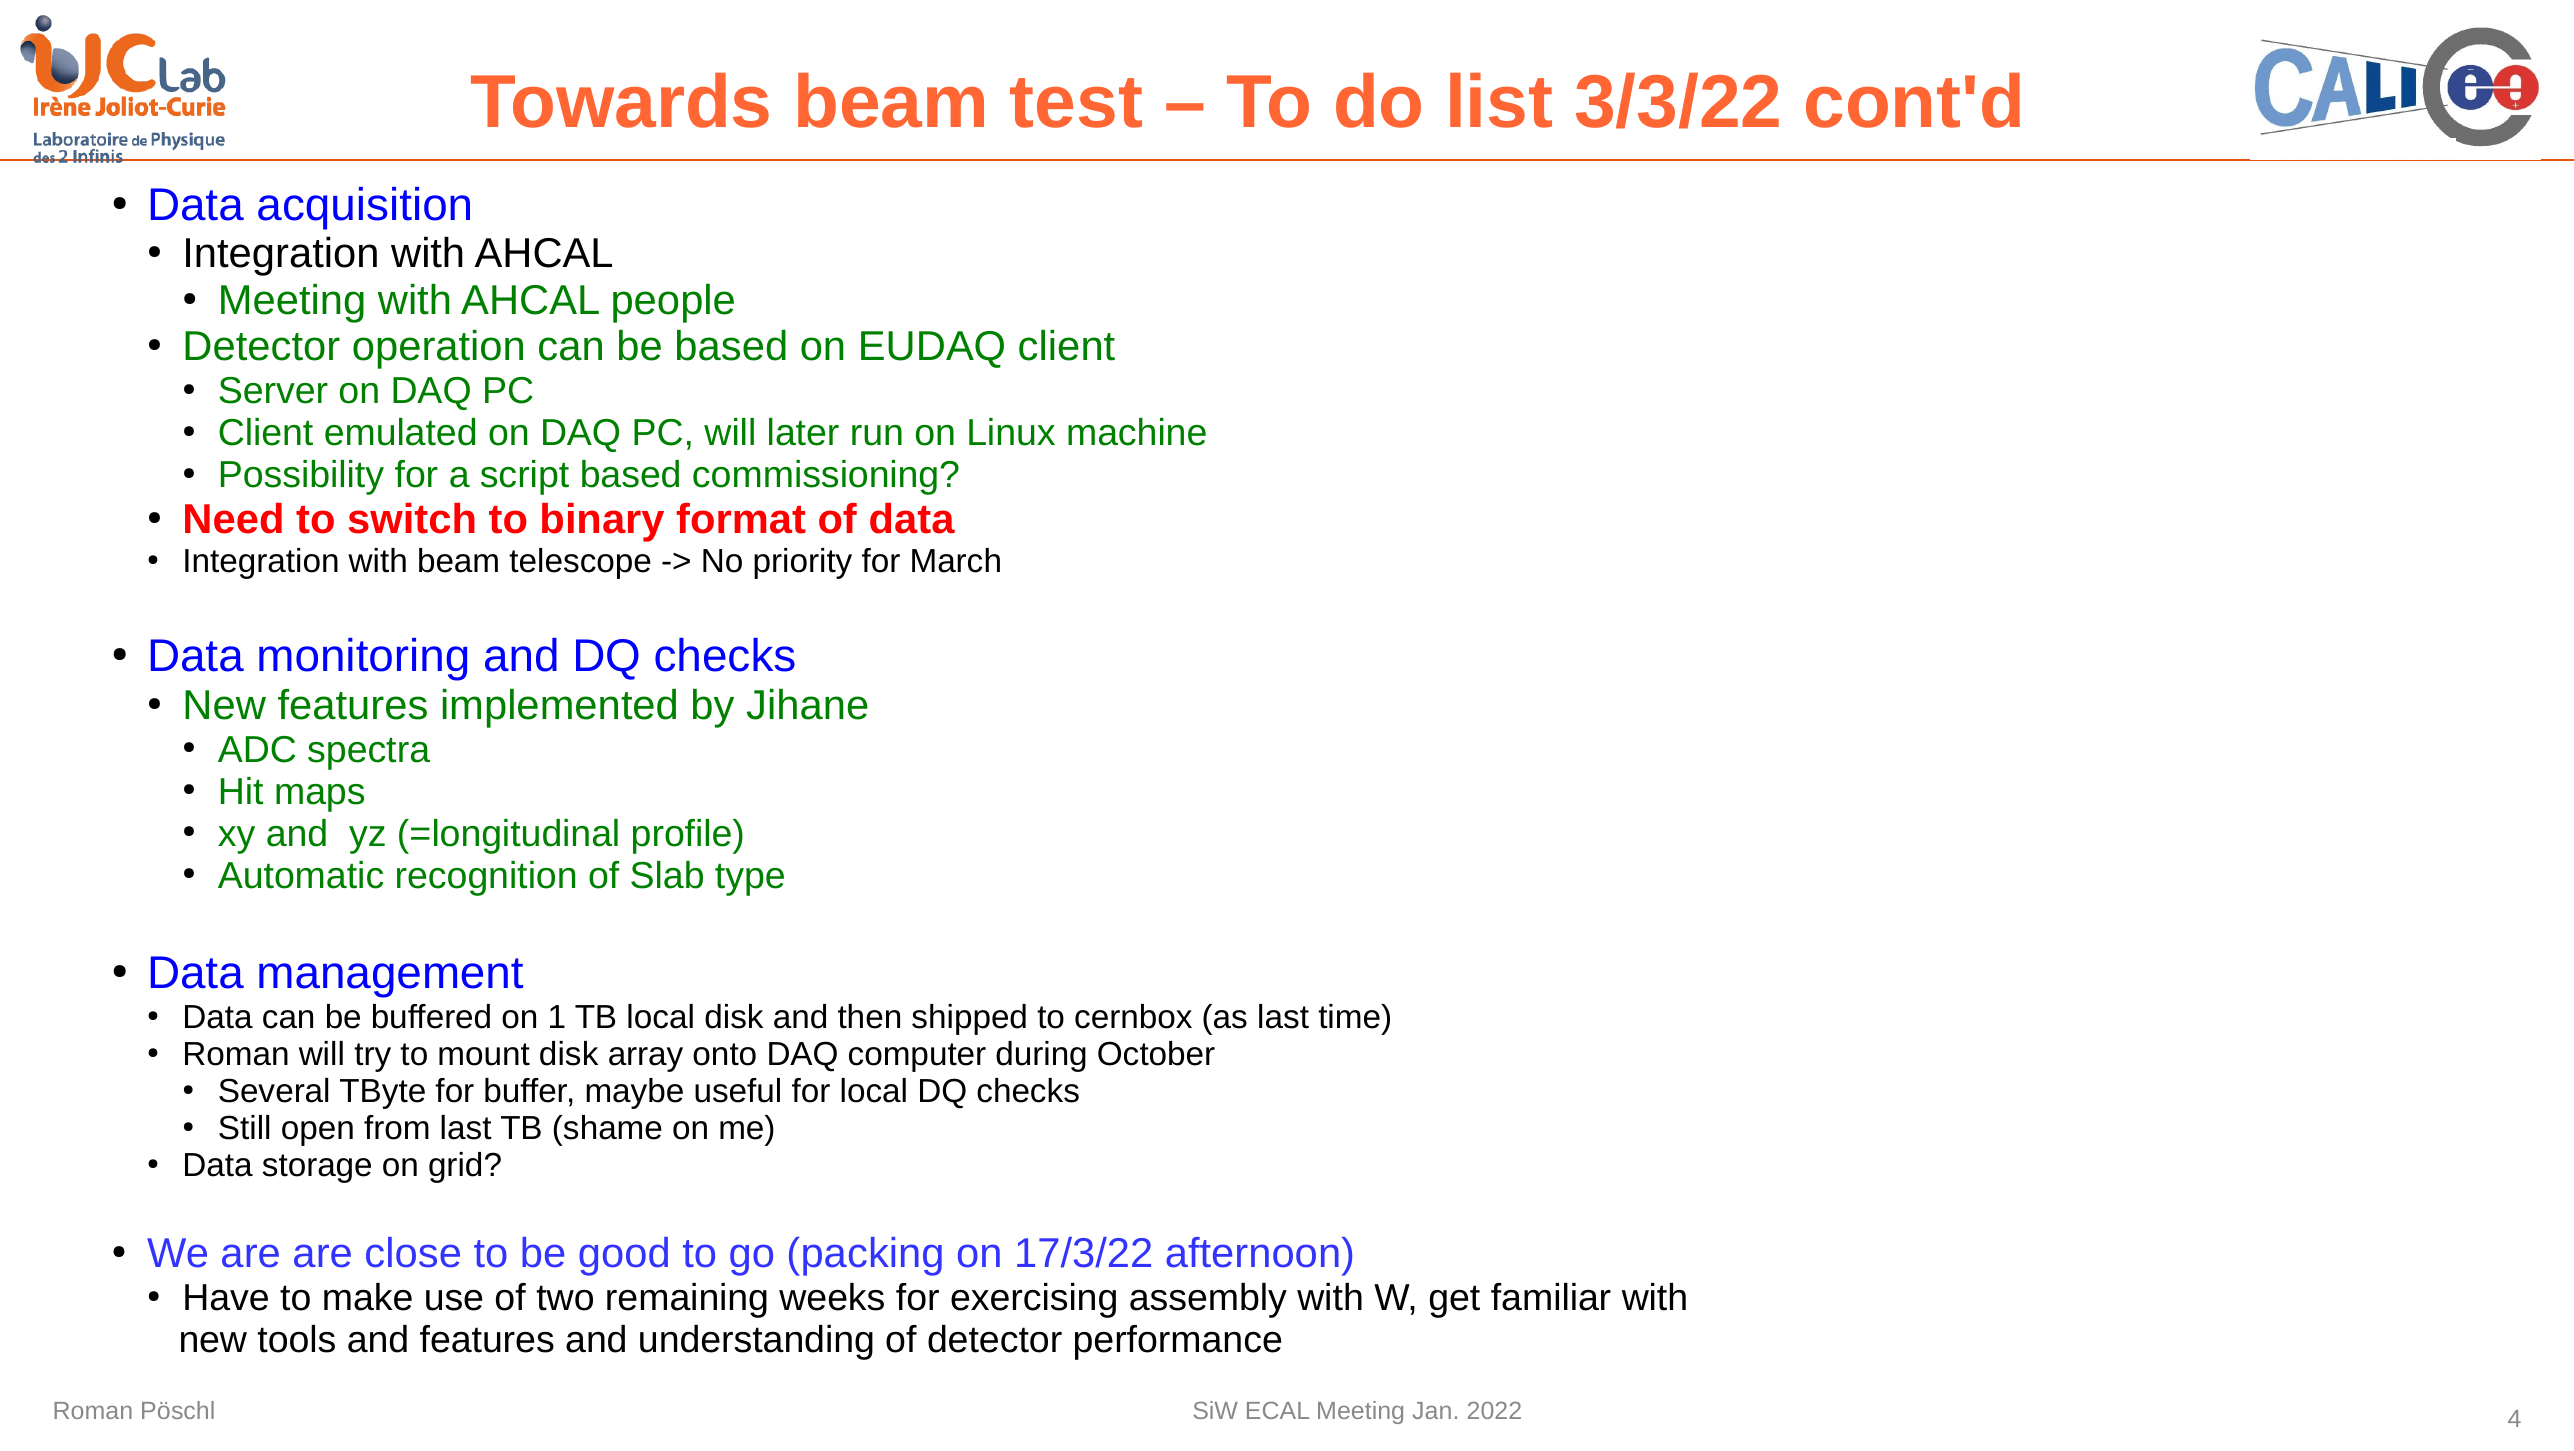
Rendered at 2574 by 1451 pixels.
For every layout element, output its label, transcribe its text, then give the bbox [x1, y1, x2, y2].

picture [2250, 22, 2541, 160]
title Towards beam test – To do list 3/3/22 cont'd [90, 53, 2407, 151]
picture [4, 0, 241, 178]
text_box Data acquisition Integration with AHCAL Meeting with AHCAL people Detector operation can be based on EUDAQ client Server on DAQ PC Client emulated on DAQ PC, will later run on Linux machine Possibility for a script based commissioning? Need to switch to binary format of data Integration with beam telescope -> No priority for March Data monitoring and DQ checks New features implemented by Jihane ADC spectra Hit maps xy and yz (=longitudinal profile) Automatic recognition of Slab type Data management Data can be buffered on 1 TB local disk and then shipped to cernbox (as last time) Roman will try to mount disk array onto DAQ computer during October Several TByte for buffer, maybe useful for local DQ checks Still open from last TB (shame on me) Data storage on grid? We are are close to be good to go (packing on 17/3/22 afternoon) Have to make use of two remaining weeks for exercising assembly with W, get familiar with new tools and features and understanding of detector performance [96, 125, 2164, 1370]
